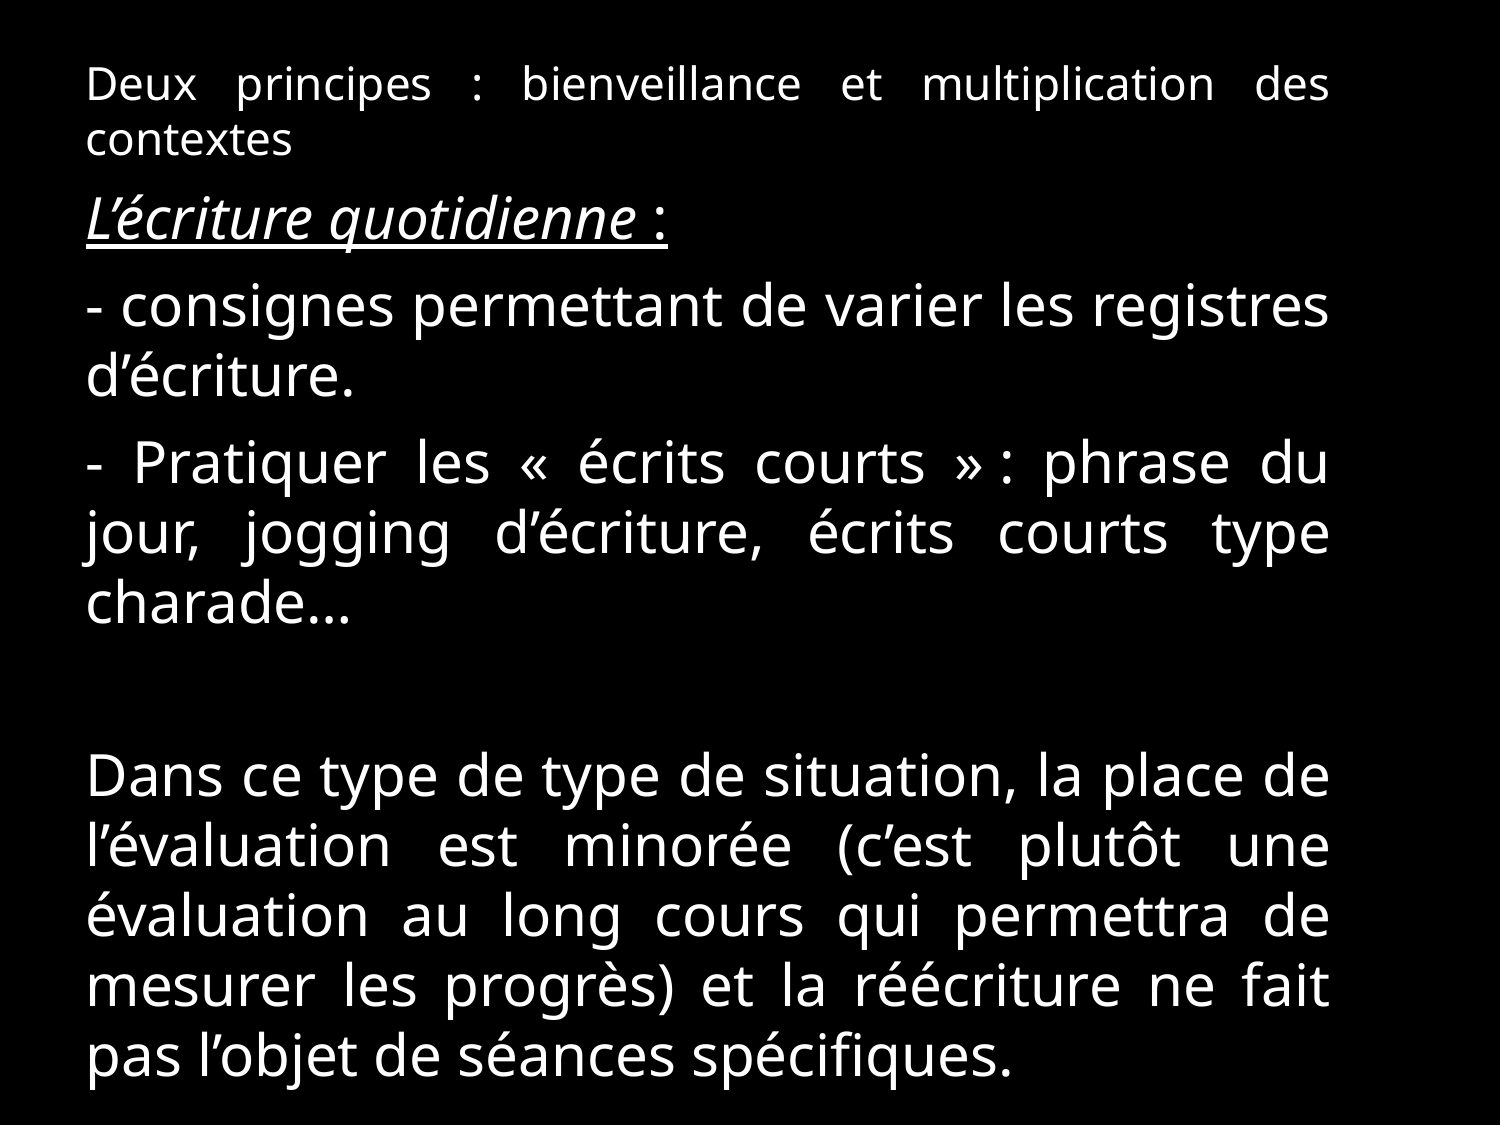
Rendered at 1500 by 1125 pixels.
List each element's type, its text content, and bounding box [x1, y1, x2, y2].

subtitle Deux principes : bienveillance et multiplication des contextes L’écriture quotidienne : - consignes permettant de varier les registres d’écriture. - Pratiquer les « écrits courts » : phrase du jour, jogging d’écriture, écrits courts type charade… Dans ce type de type de situation, la place de l’évaluation est minorée (c’est plutôt une évaluation au long cours qui permettra de mesurer les progrès) et la réécriture ne fait pas l’objet de séances spécifiques. [70, 47, 1346, 1087]
